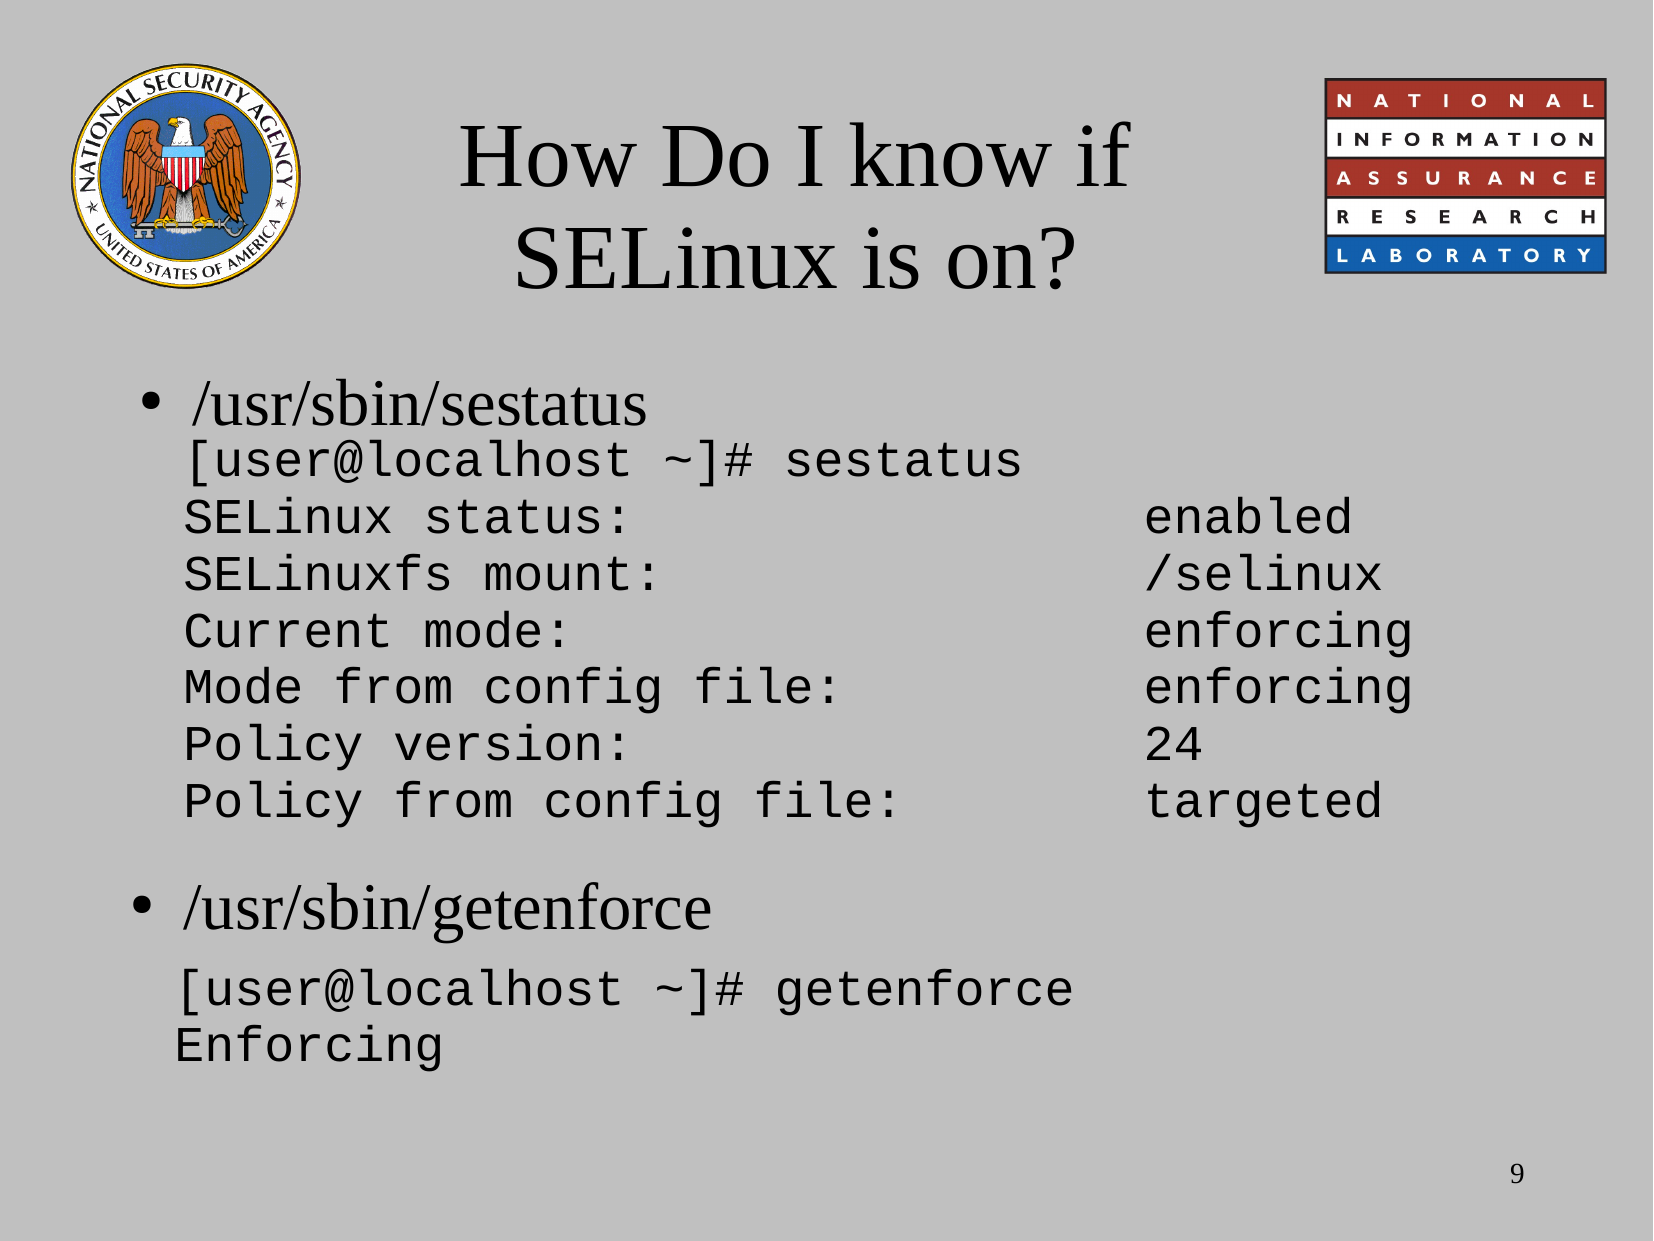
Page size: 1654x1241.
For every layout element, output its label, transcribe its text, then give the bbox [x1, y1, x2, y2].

list /usr/sbin/getenforce [112, 869, 1525, 976]
list /usr/sbin/sestatus [121, 365, 1534, 471]
text_box [user@localhost ~]# sestatus SELinux status: enabled SELinuxfs mount: /selinux Current mode: enforcing Mode from config file: enforcing Policy version: 24 Policy from config file: targeted [183, 435, 1538, 901]
text_box [user@localhost ~]# getenforce Enforcing [174, 963, 1337, 1088]
picture [69, 61, 303, 291]
title How Do I know if SELinux is on? [312, 102, 1279, 311]
picture [1324, 78, 1607, 274]
